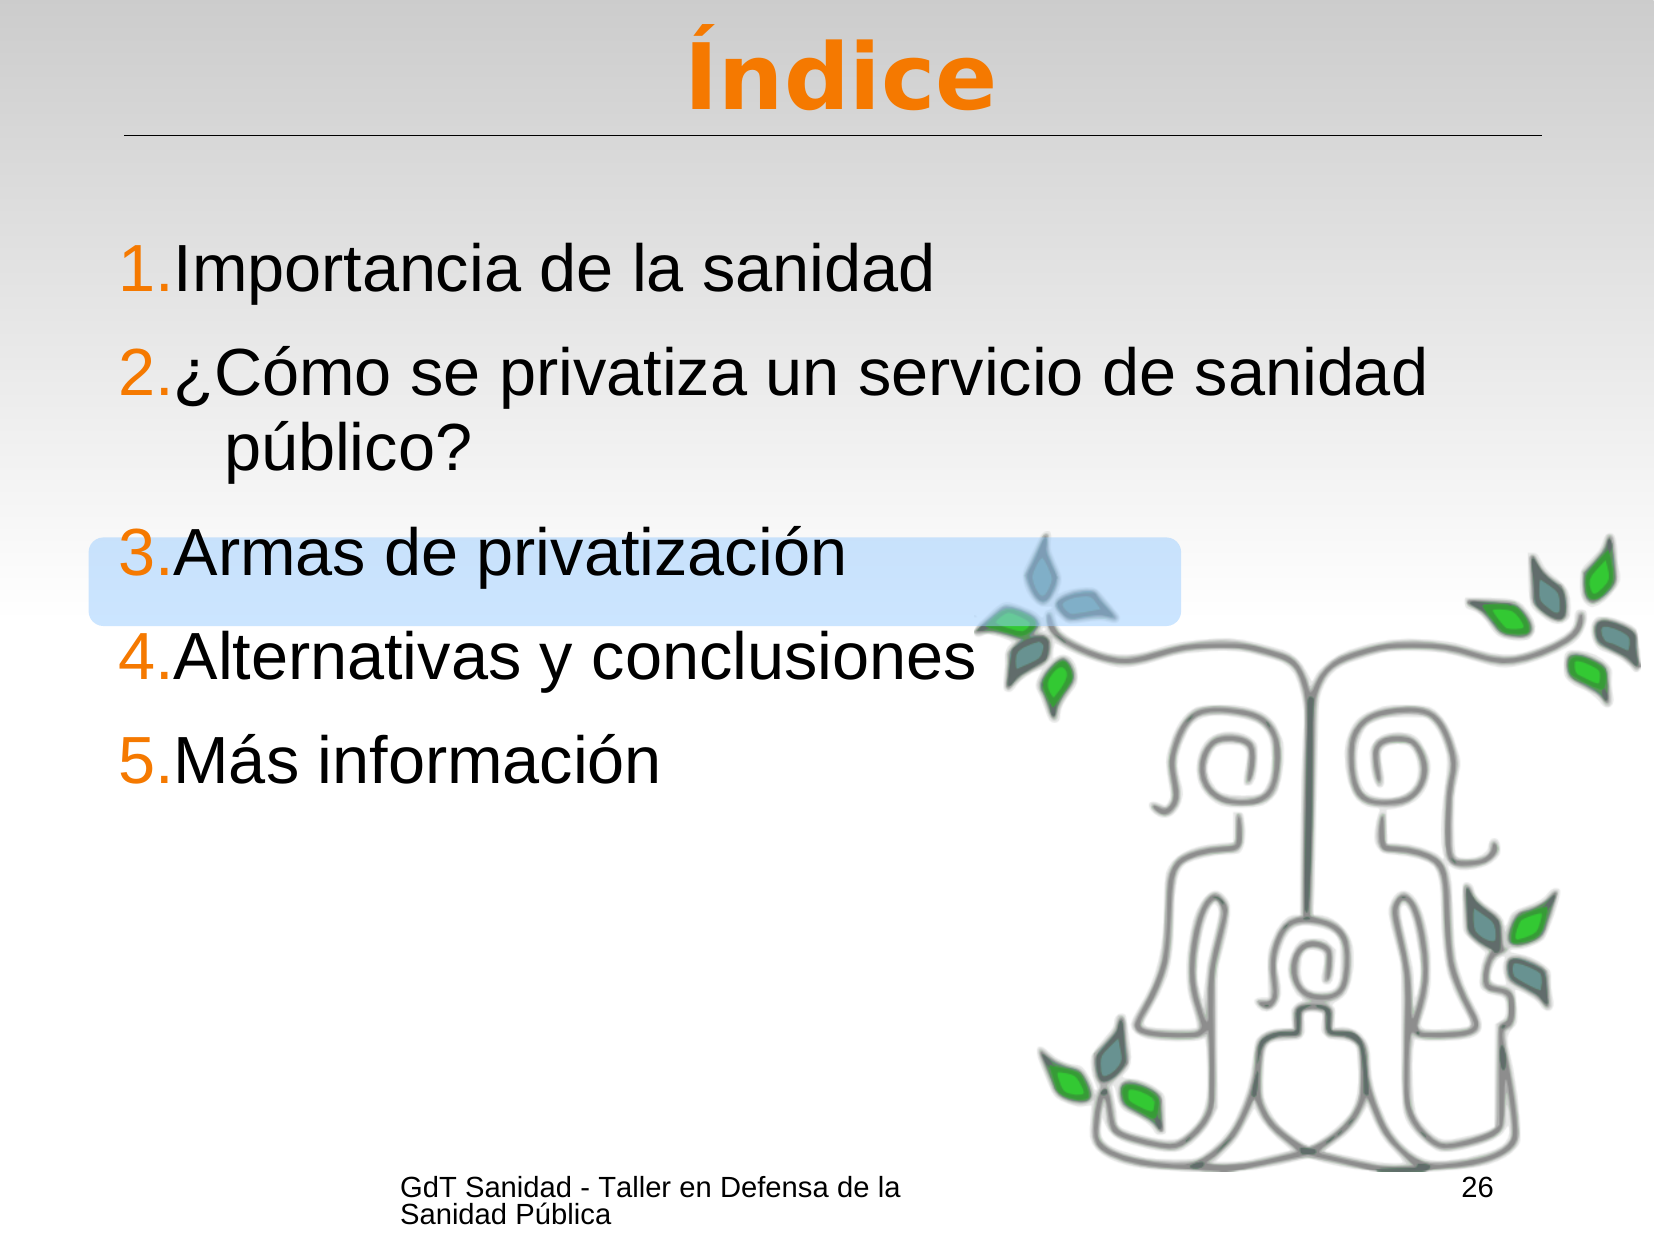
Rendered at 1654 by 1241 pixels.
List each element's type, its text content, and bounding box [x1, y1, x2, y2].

list Importancia de la sanidad ¿Cómo se privatiza un servicio de sanidad público? Armas de privatización Alternativas y conclusiones Más información [82, 231, 1571, 1050]
title Índice [59, 8, 1625, 148]
picture [974, 531, 1641, 1172]
